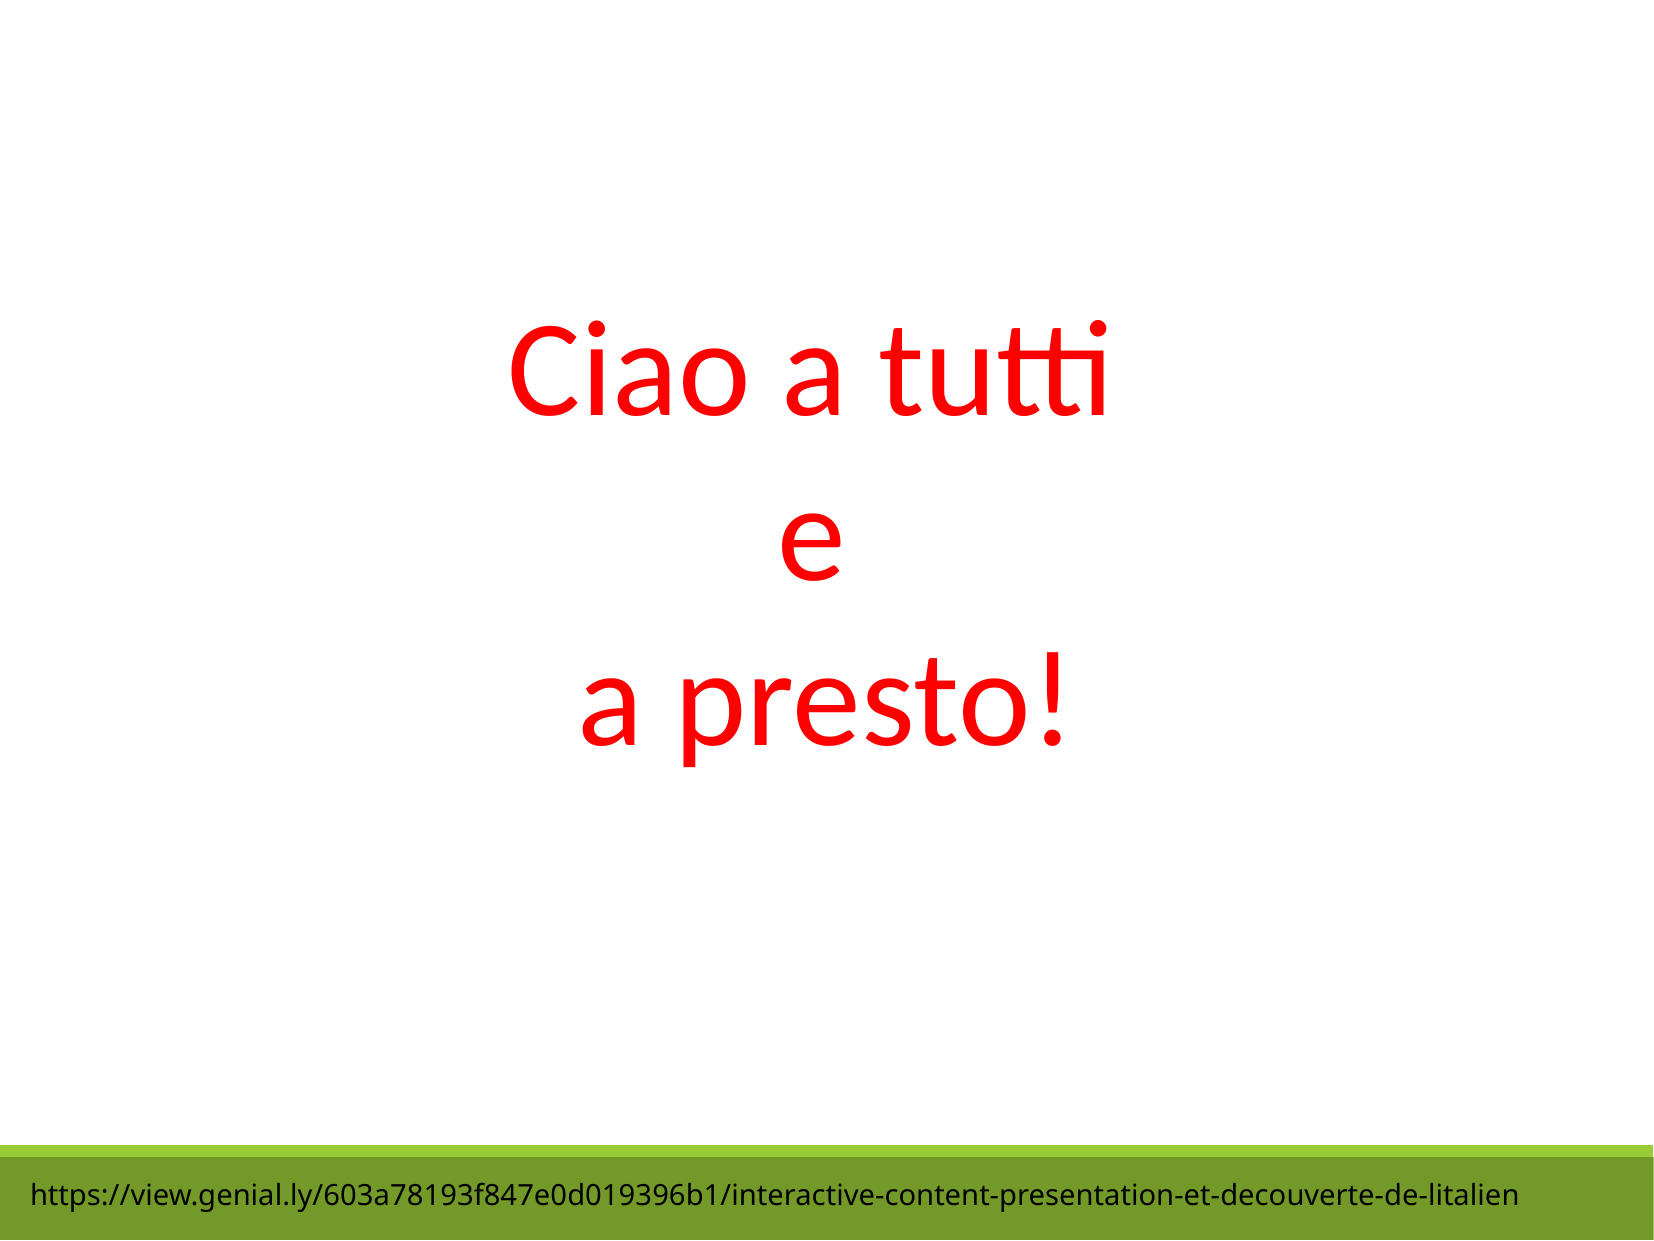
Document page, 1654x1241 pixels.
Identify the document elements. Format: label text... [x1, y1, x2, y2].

text_box https://view.genial.ly/603a78193f847e0d019396b1/interactive-content-presentation-et-decouverte-de-litalien [15, 1118, 1612, 1220]
text_box Ciao a tutti e a presto! [62, 270, 1592, 786]
